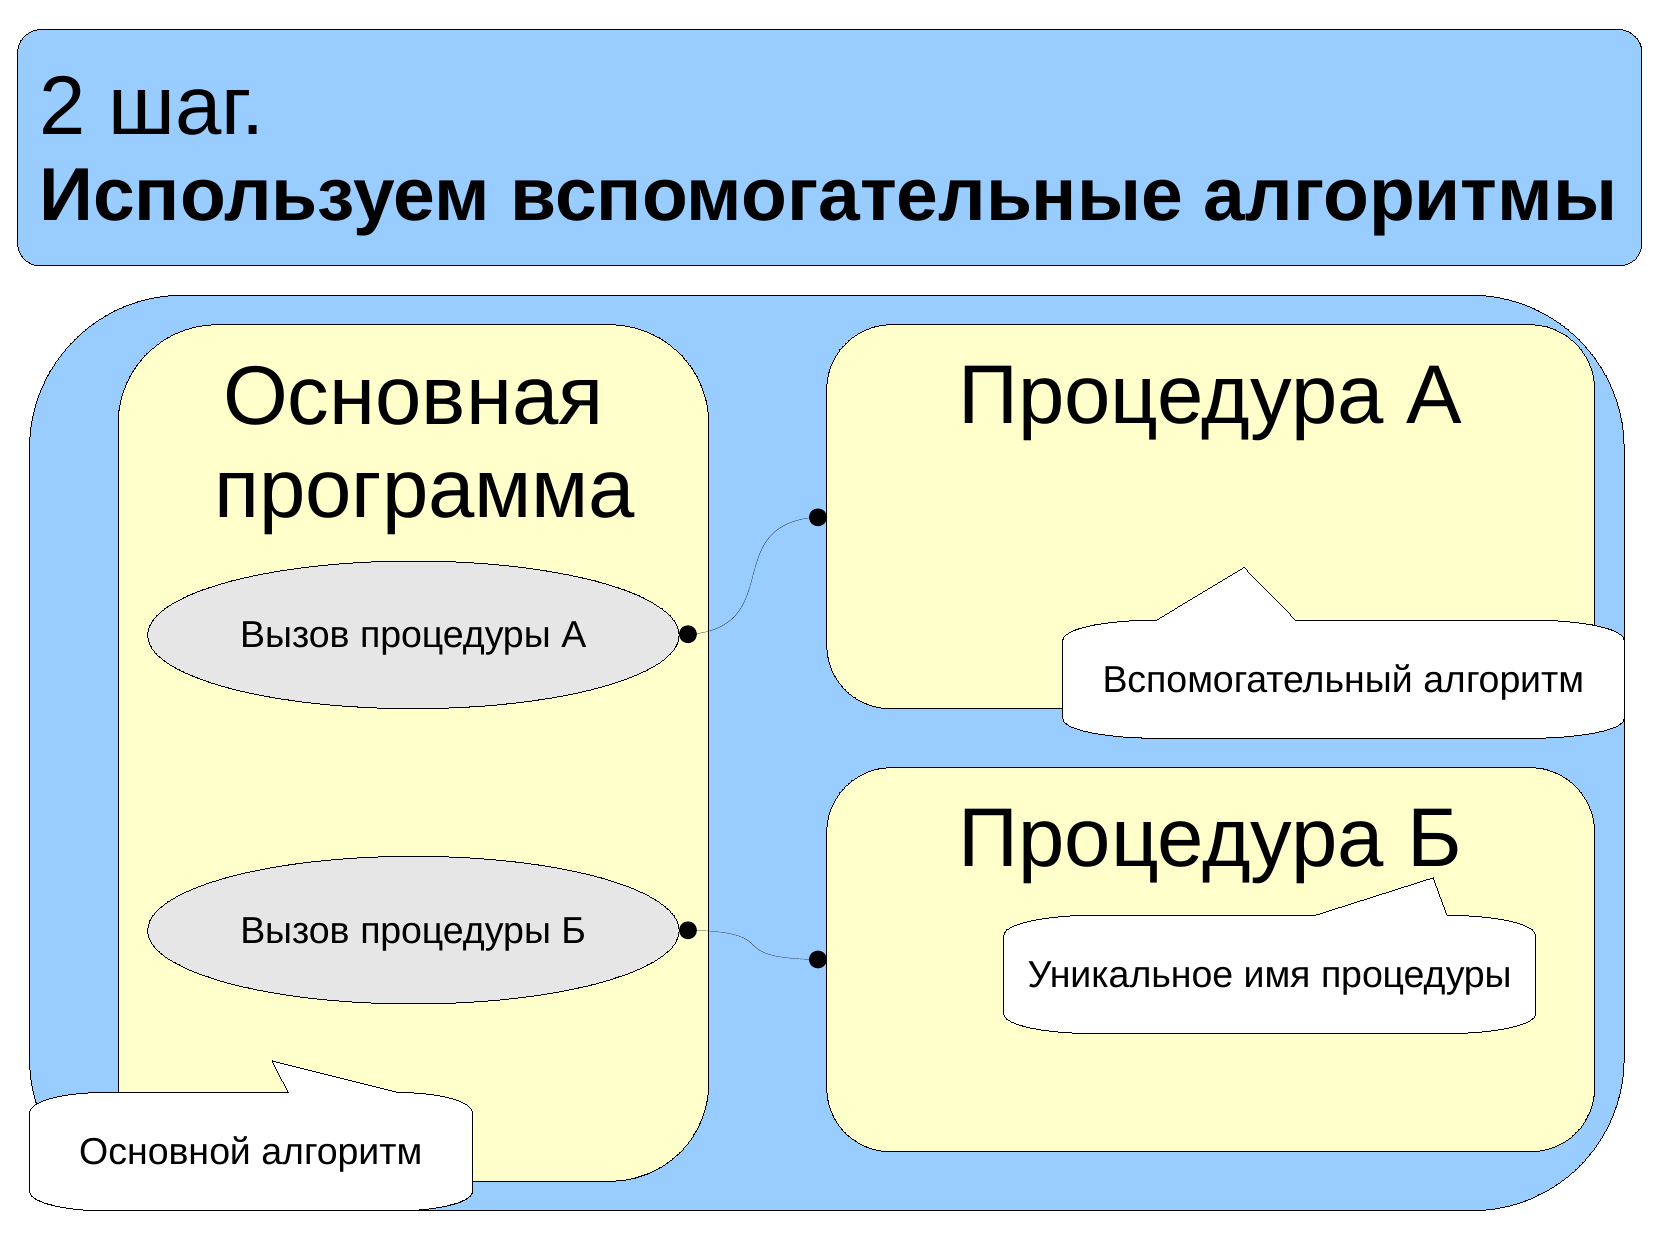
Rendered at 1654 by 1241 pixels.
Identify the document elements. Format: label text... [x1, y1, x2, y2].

text_box [29, 295, 1625, 1103]
text_box Вызов процедуры А [147, 561, 679, 709]
text_box Процедура Б [826, 767, 1595, 1152]
text_box Уникальное имя процедуры [1003, 877, 1536, 1034]
text_box Основной алгоритм [29, 1060, 473, 1211]
text_box Вызов процедуры Б [147, 856, 679, 1004]
text_box Вспомогательный алгоритм [1062, 567, 1625, 739]
text_box 2 шаг. Используем вспомогательные алгоритмы [17, 29, 1642, 266]
text_box [419, 519, 1625, 1211]
text_box Основная программа [118, 324, 709, 1182]
text_box Процедура А [826, 324, 1595, 709]
